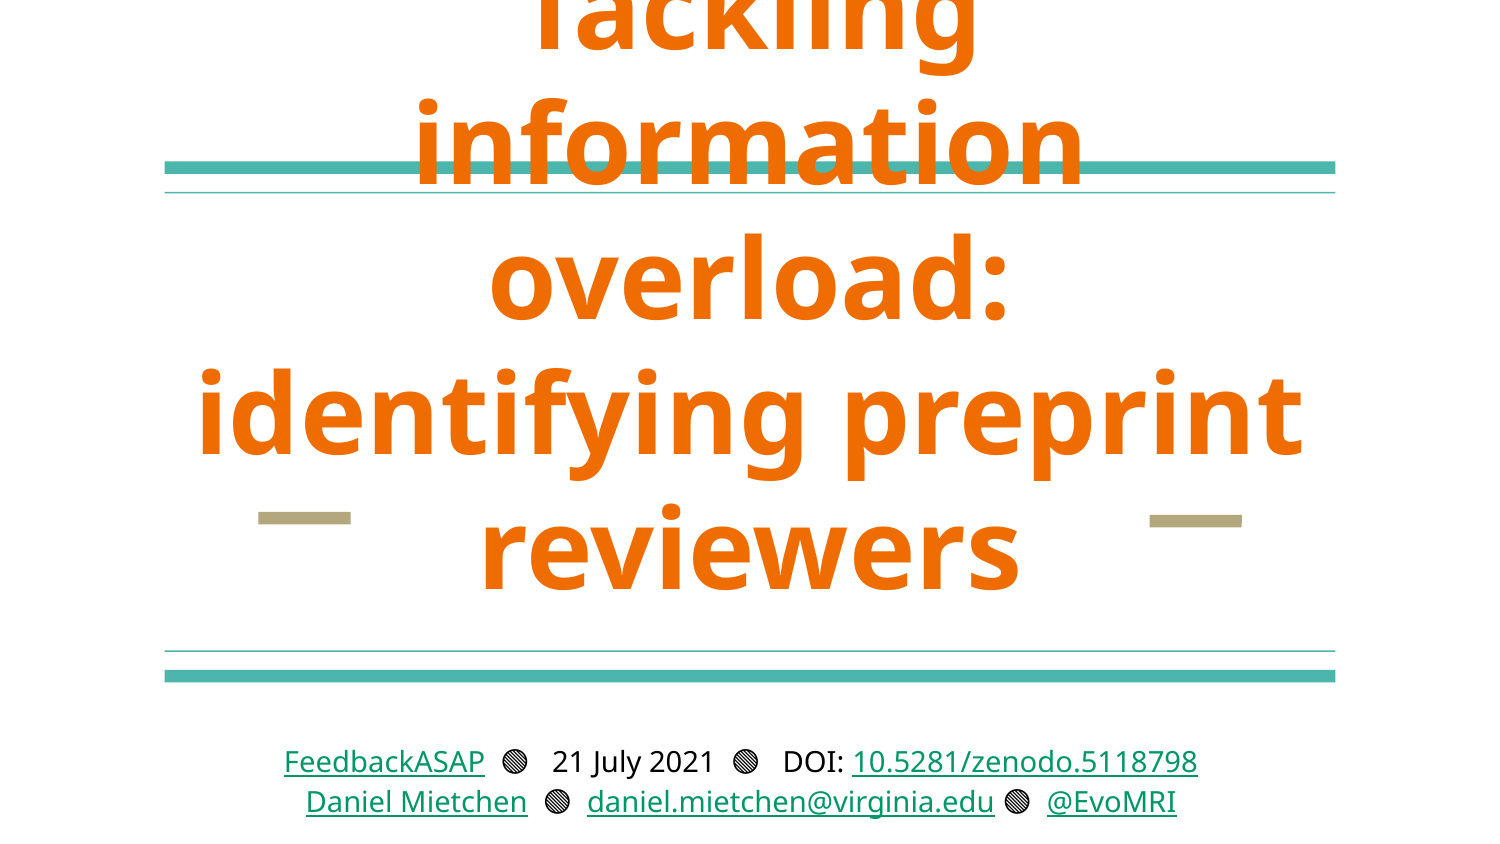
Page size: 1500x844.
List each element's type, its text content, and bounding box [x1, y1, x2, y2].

title Tackling information overload: identifying preprint reviewers [164, 191, 1336, 627]
text_box FeedbackASAP 🟢 21 July 2021 🟢 DOI: 10.5281/zenodo.5118798 Daniel Mietchen 🟢 daniel.mietchen@virginia.edu 🟢 @EvoMRI [74, 728, 1408, 838]
